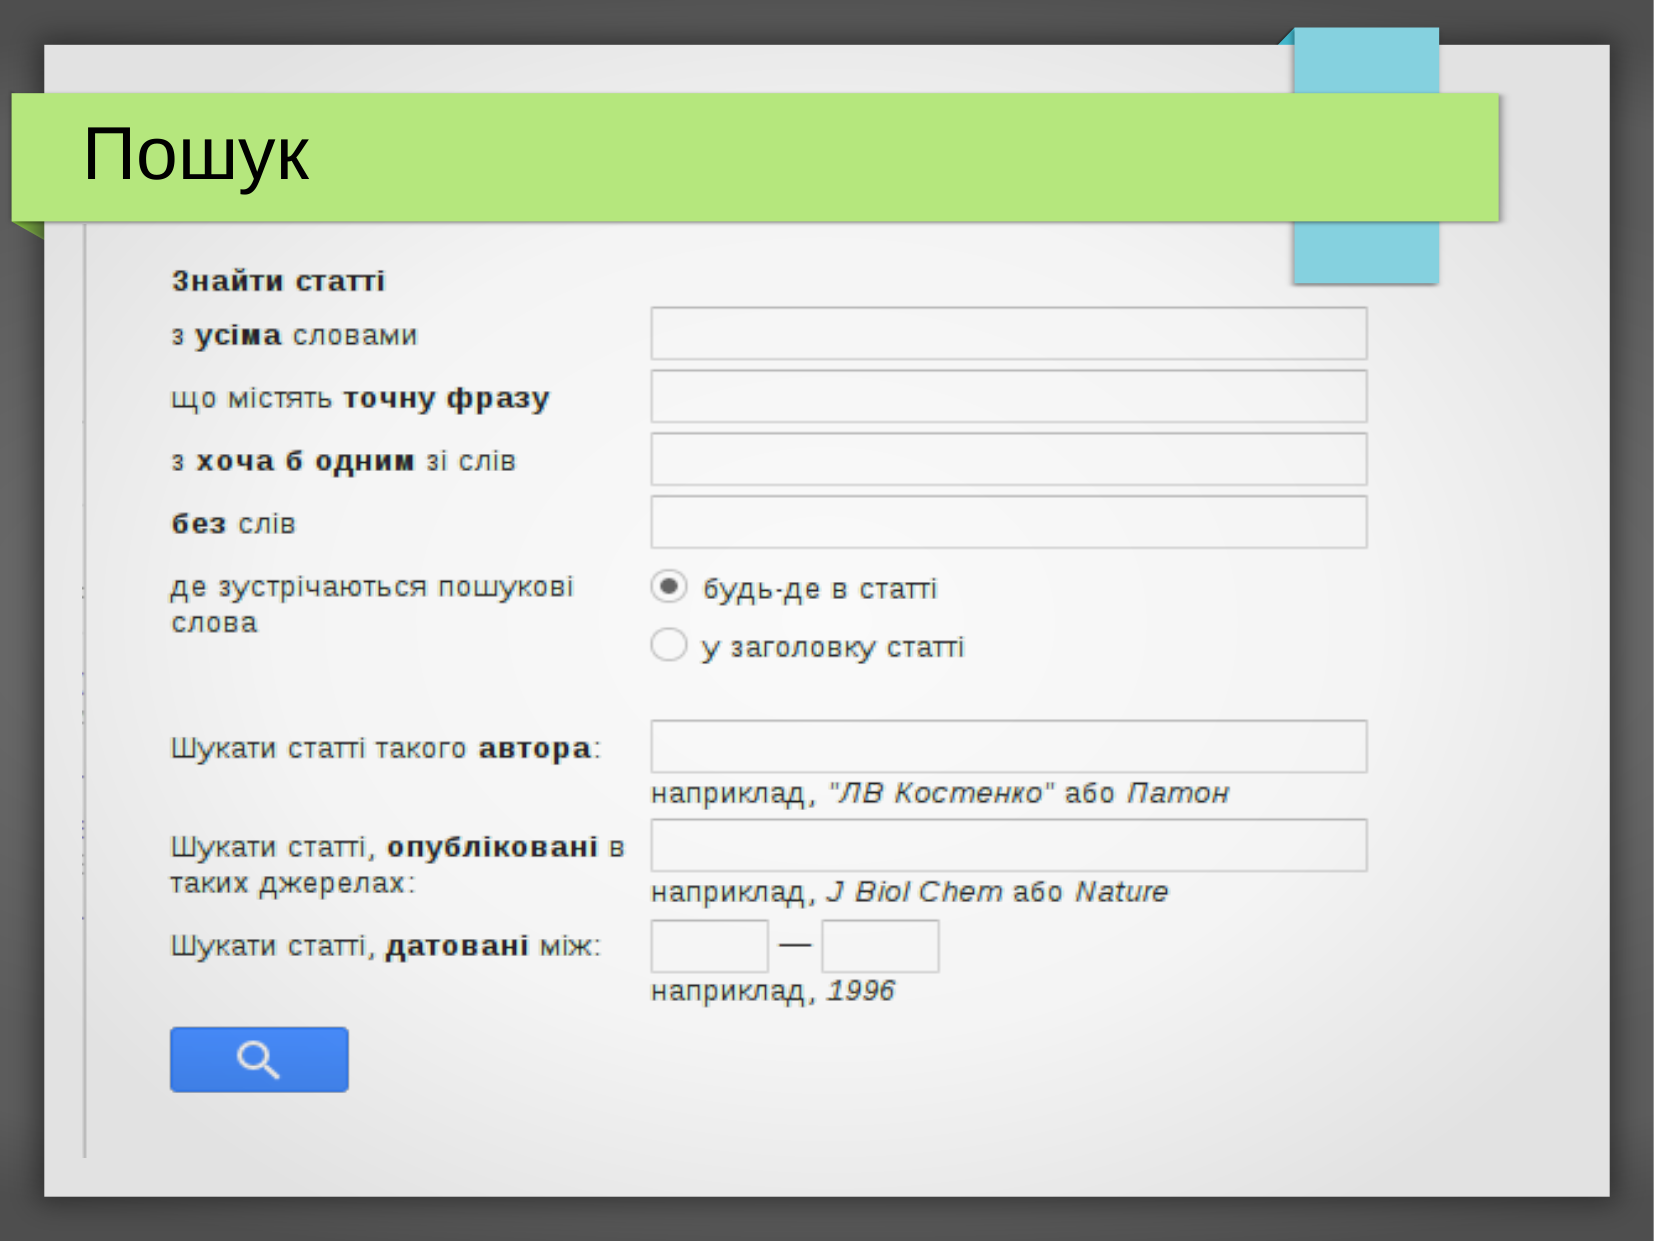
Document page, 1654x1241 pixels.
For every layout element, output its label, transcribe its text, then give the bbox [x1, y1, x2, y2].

picture [0, 0, 1654, 1241]
title Пошук [82, 94, 1264, 213]
